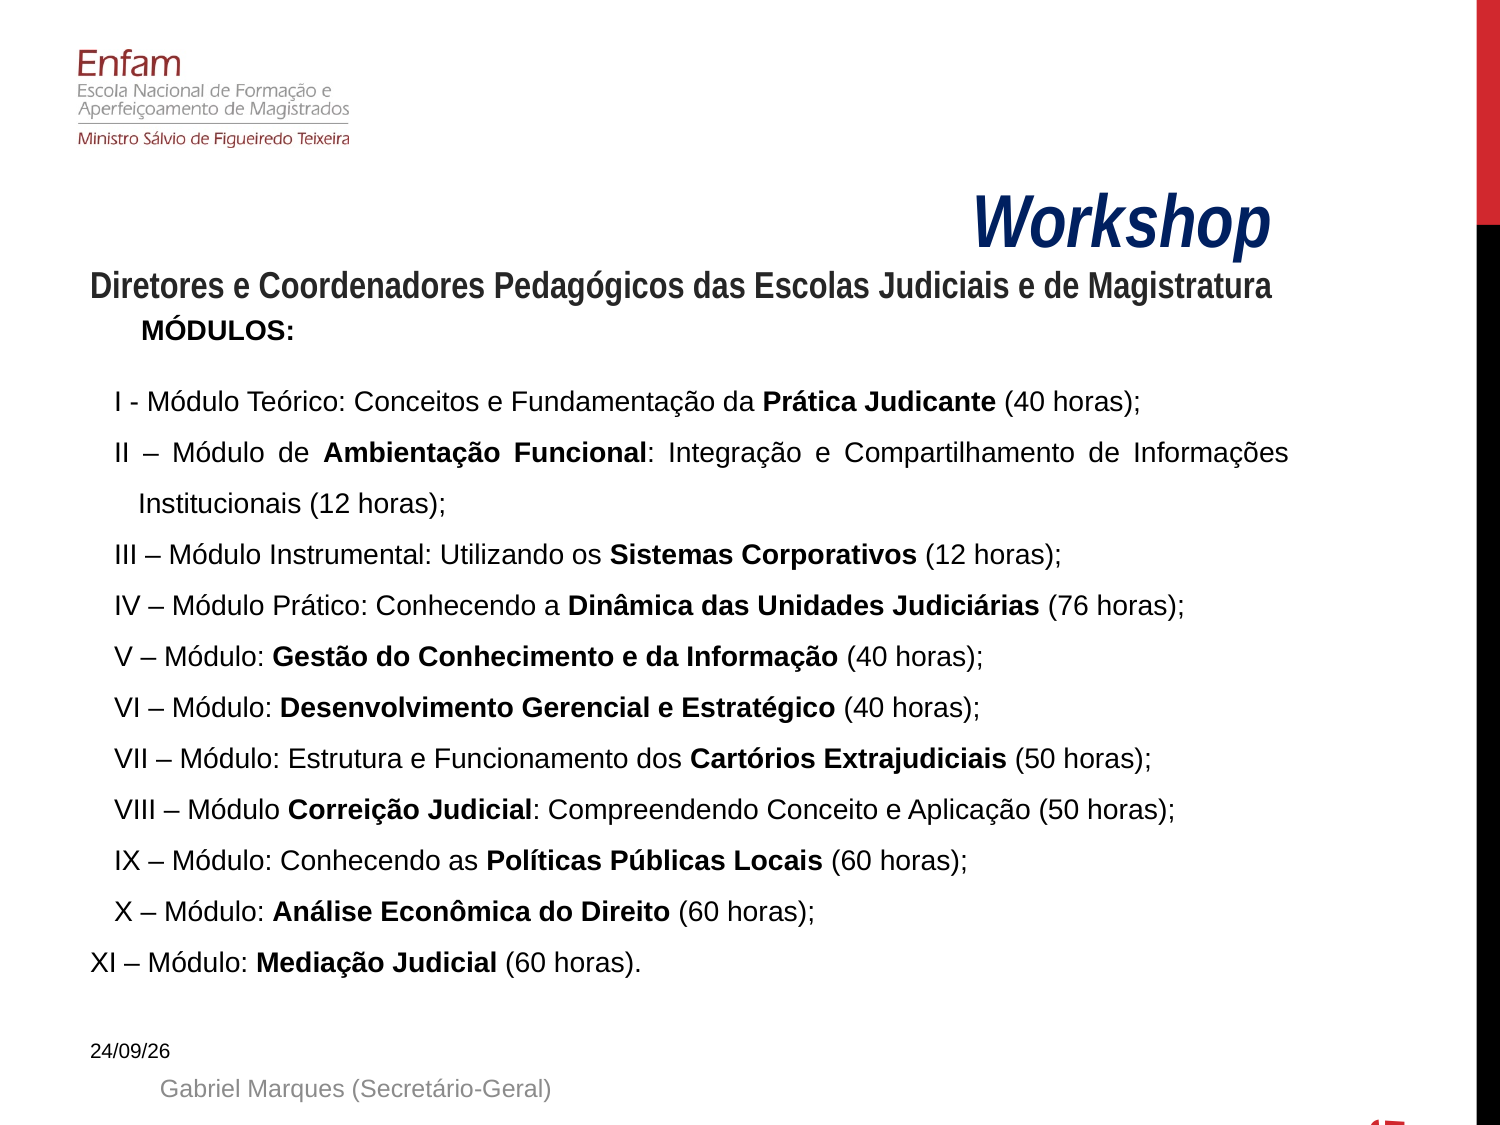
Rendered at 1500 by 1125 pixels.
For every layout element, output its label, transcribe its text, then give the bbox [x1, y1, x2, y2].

picture [76, 49, 349, 148]
text_box [1367, 1103, 1428, 1125]
text_box Workshop Diretores e Coordenadores Pedagógicos das Escolas Judiciais e de Magistratura [74, 45, 1425, 233]
list MÓDULOS: I - Módulo Teórico: Conceitos e Fundamentação da Prática Judicante (40 horas); II – Módulo de Ambientação Funcional: Integração e Compartilhamento de Informações Institucionais (12 horas); III – Módulo Instrumental: Utilizando os Sistemas Corporativos (12 horas); IV – Módulo Prático: Conhecendo a Dinâmica das Unidades Judiciárias (76 horas); V – Módulo: Gestão do Conhecimento e da Informação (40 horas); VI – Módulo: Desenvolvimento Gerencial e Estratégico (40 horas); VII – Módulo: Estrutura e Funcionamento dos Cartórios Extrajudiciais (50 horas); VIII – Módulo Correição Judicial: Compreendendo Conceito e Aplicação (50 horas); IX – Módulo: Conhecendo as Políticas Públicas Locais (60 horas); X – Módulo: Análise Econômica do Direito (60 horas); XI – Módulo: Mediação Judicial (60 horas). [75, 287, 1325, 1005]
text_box Gabriel Marques (Secretário-Geral) [75, 1065, 638, 1112]
text_box 2014/3/24 [75, 1012, 638, 1063]
